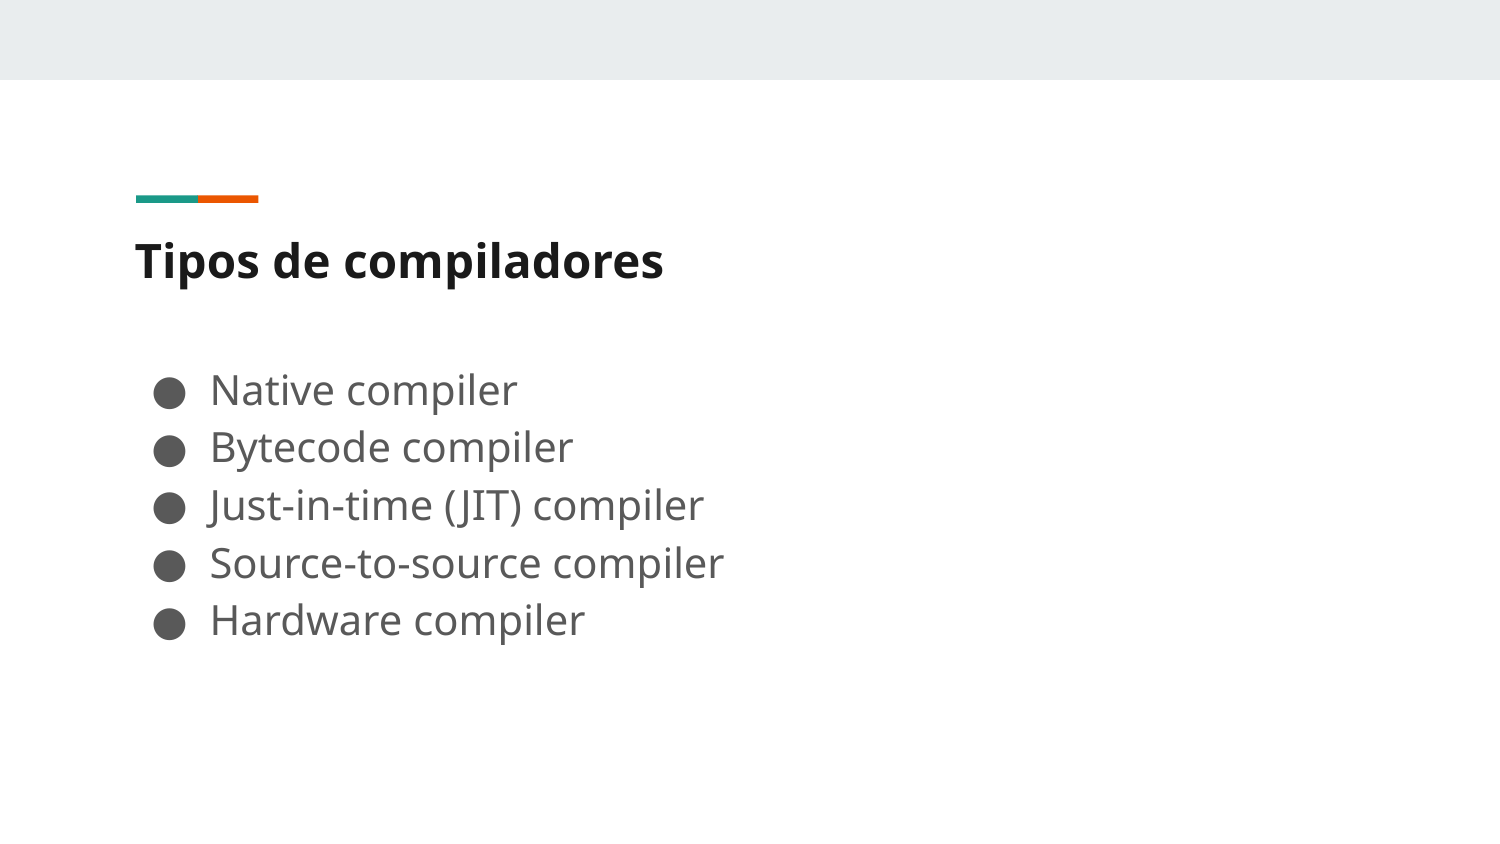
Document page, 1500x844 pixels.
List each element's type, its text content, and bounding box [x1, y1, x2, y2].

title Tipos de compiladores [119, 216, 1381, 305]
list Native compiler Bytecode compiler Just-in-time (JIT) compiler Source-to-source compiler Hardware compiler [119, 341, 1381, 712]
